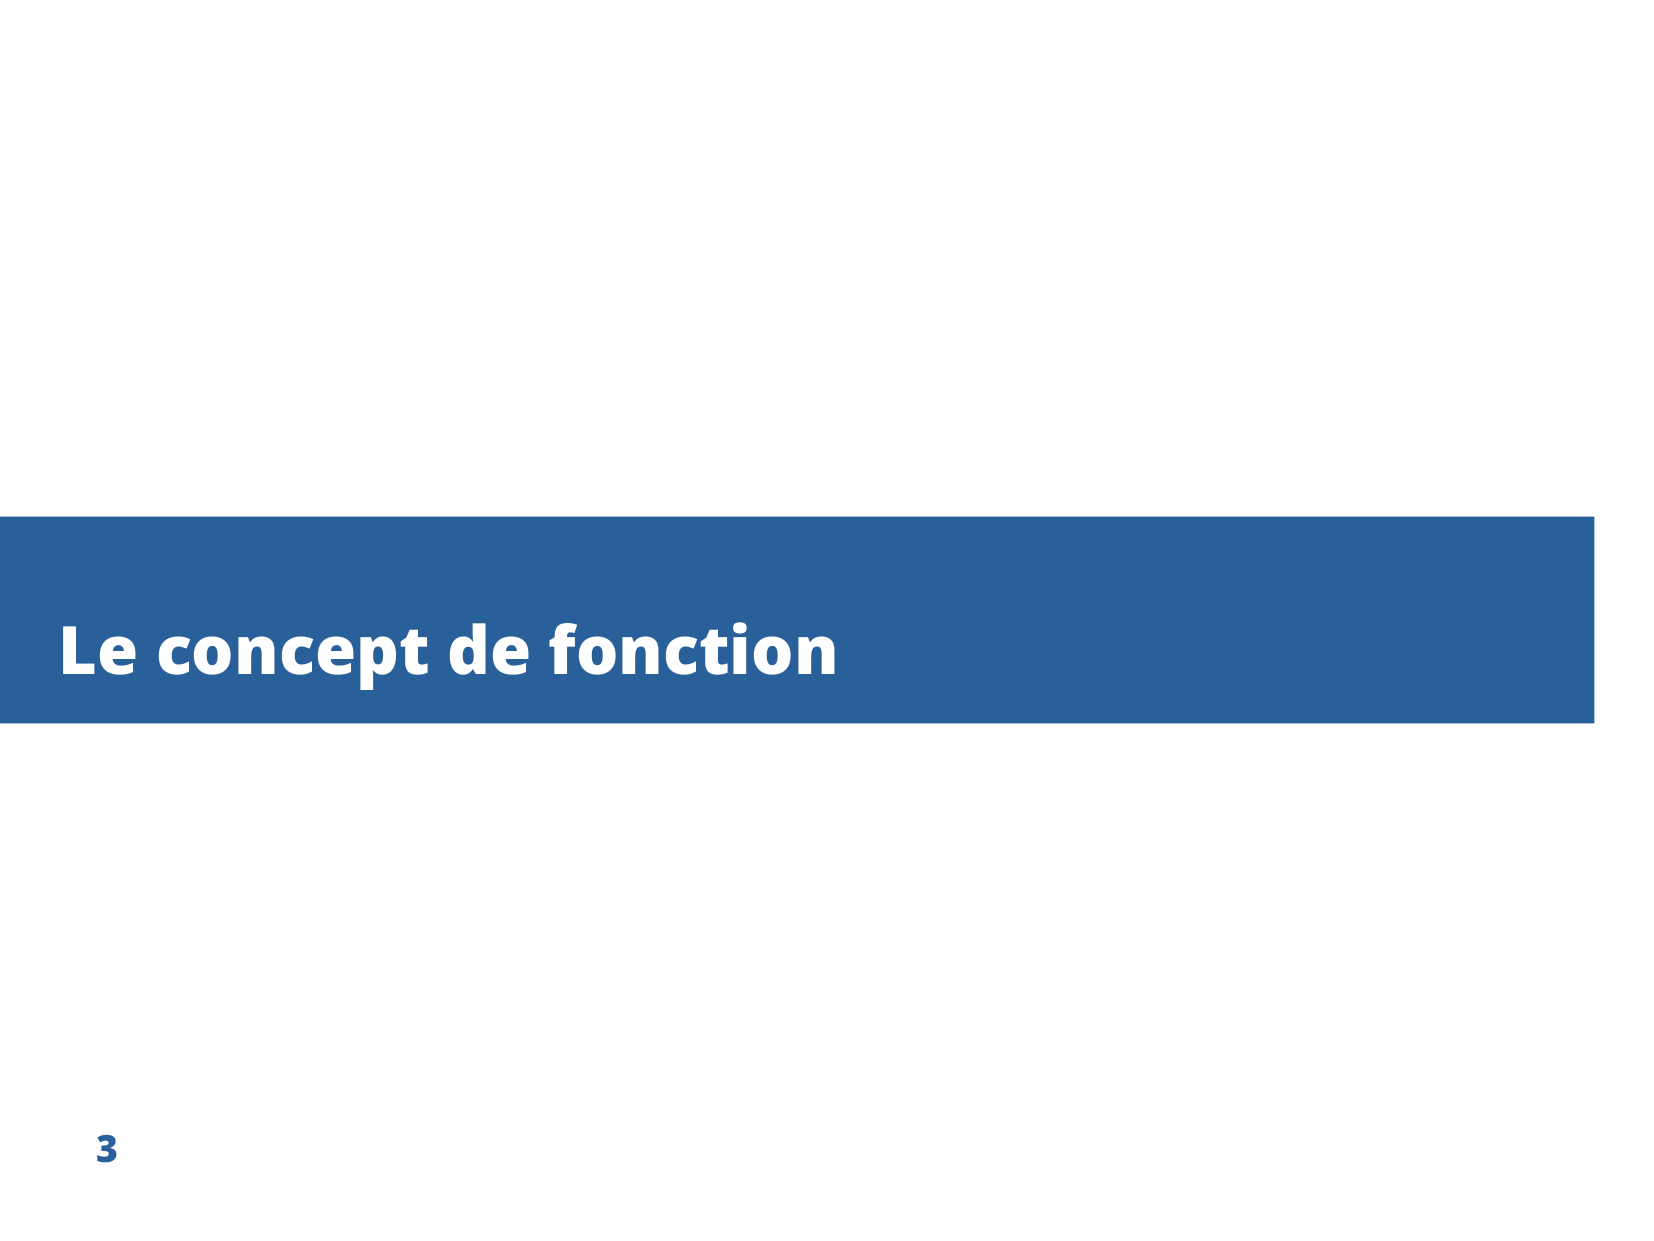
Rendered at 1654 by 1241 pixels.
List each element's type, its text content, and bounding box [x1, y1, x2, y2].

title Le concept de fonction [59, 546, 1595, 694]
